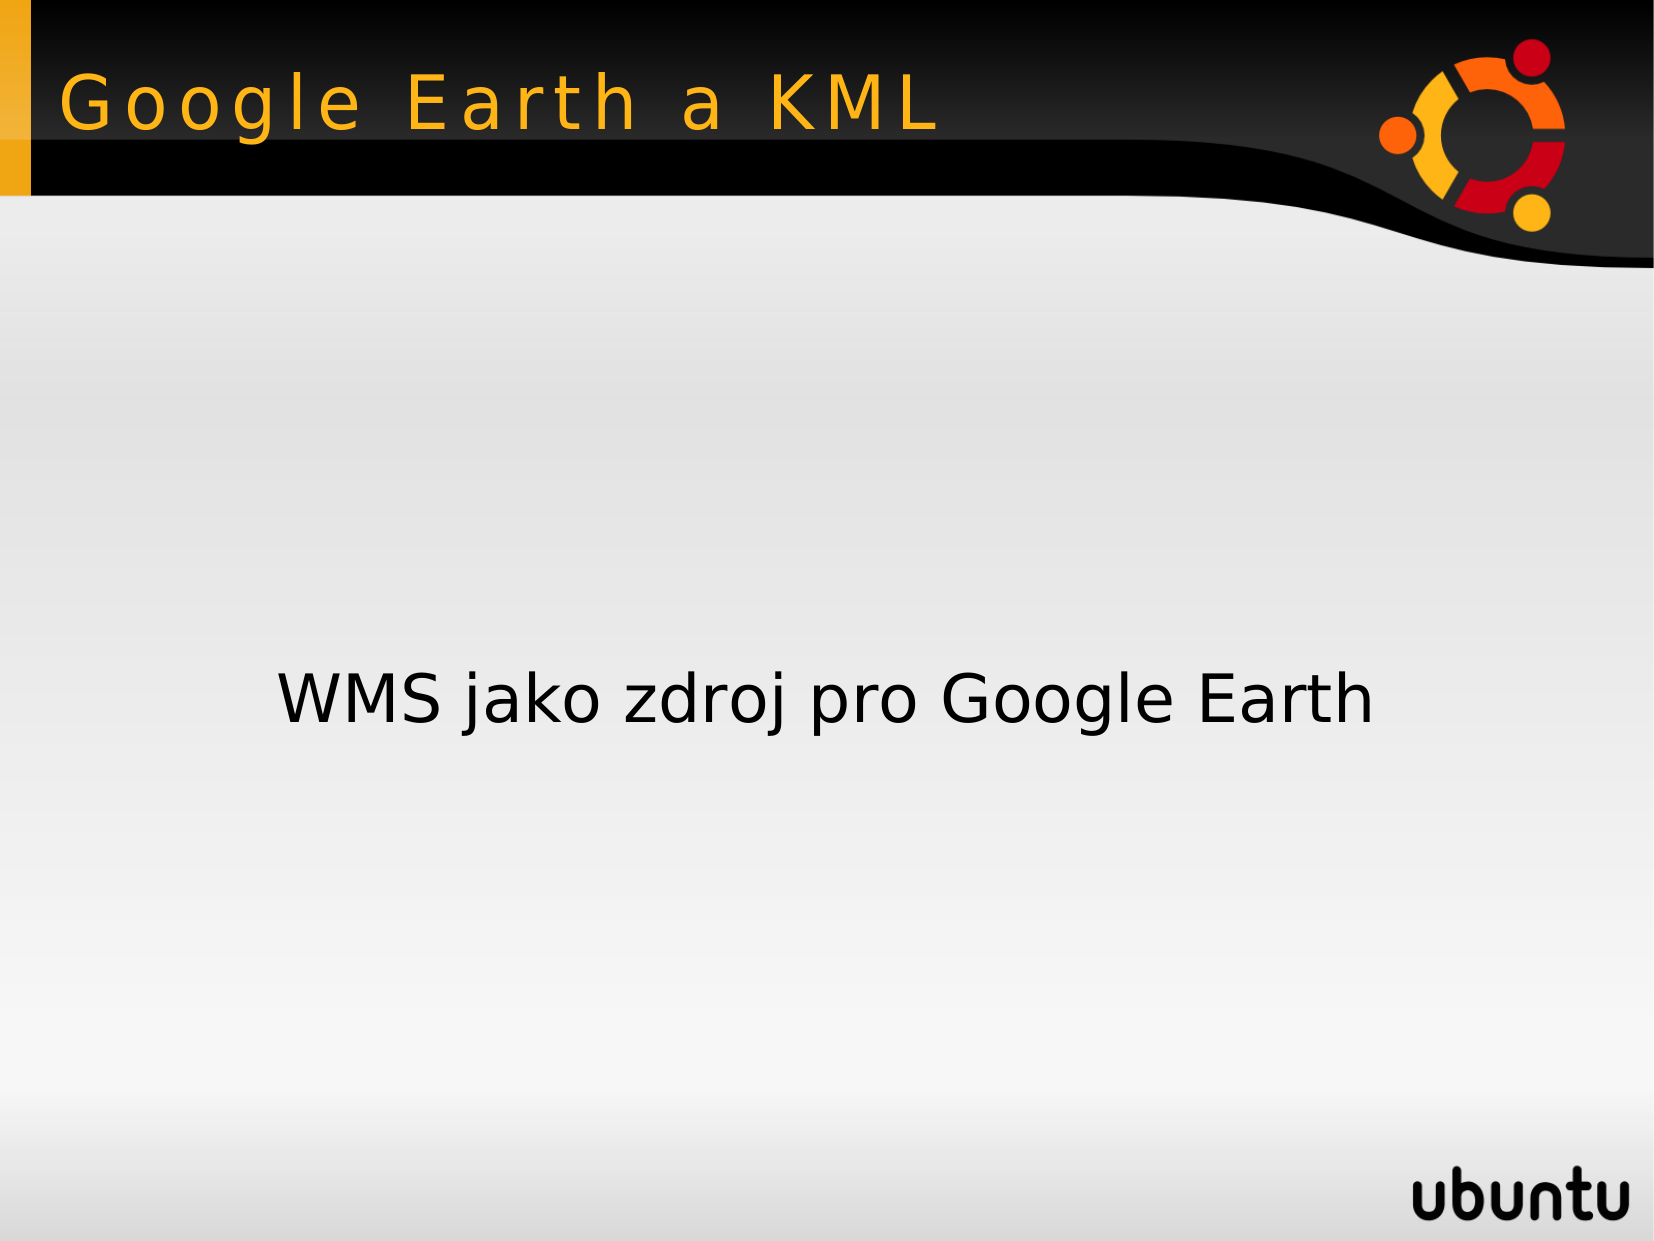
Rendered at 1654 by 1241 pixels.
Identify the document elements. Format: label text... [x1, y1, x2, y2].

title Google Earth a KML [59, 29, 1270, 178]
picture [0, 0, 1654, 1241]
subtitle WMS jako zdroj pro Google Earth [82, 290, 1571, 1109]
